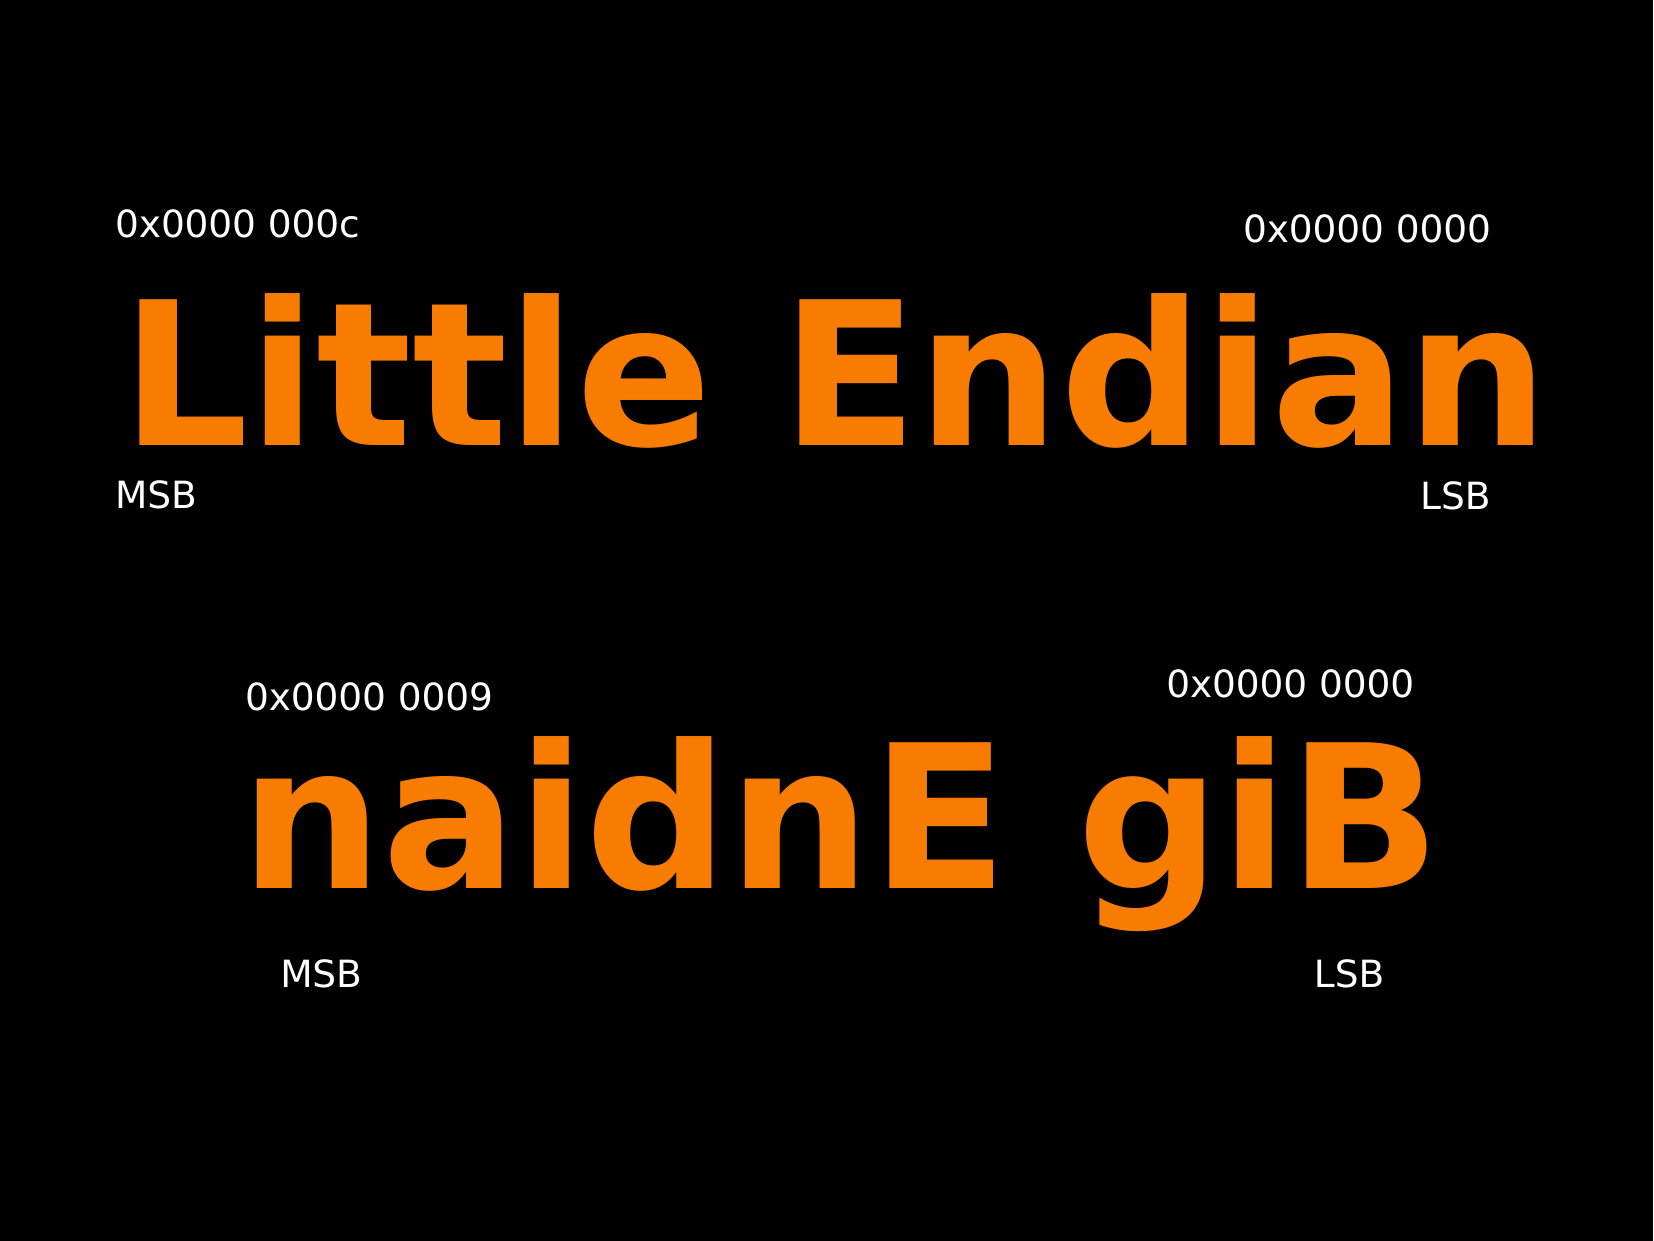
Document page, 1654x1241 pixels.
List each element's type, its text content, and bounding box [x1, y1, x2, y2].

text_box MSB [265, 944, 384, 1004]
text_box naidnE giB [147, 695, 1457, 945]
text_box LSB [1299, 945, 1418, 1004]
text_box 0x0000 0000 [1151, 655, 1447, 714]
text_box 0x0000 0009 [230, 668, 532, 727]
text_box 0x0000 0000 [1228, 200, 1548, 260]
text_box 0x0000 000c [100, 194, 455, 254]
text_box LSB [1405, 467, 1524, 526]
text_box Little Endian [88, 252, 1565, 502]
text_box MSB [100, 466, 219, 525]
